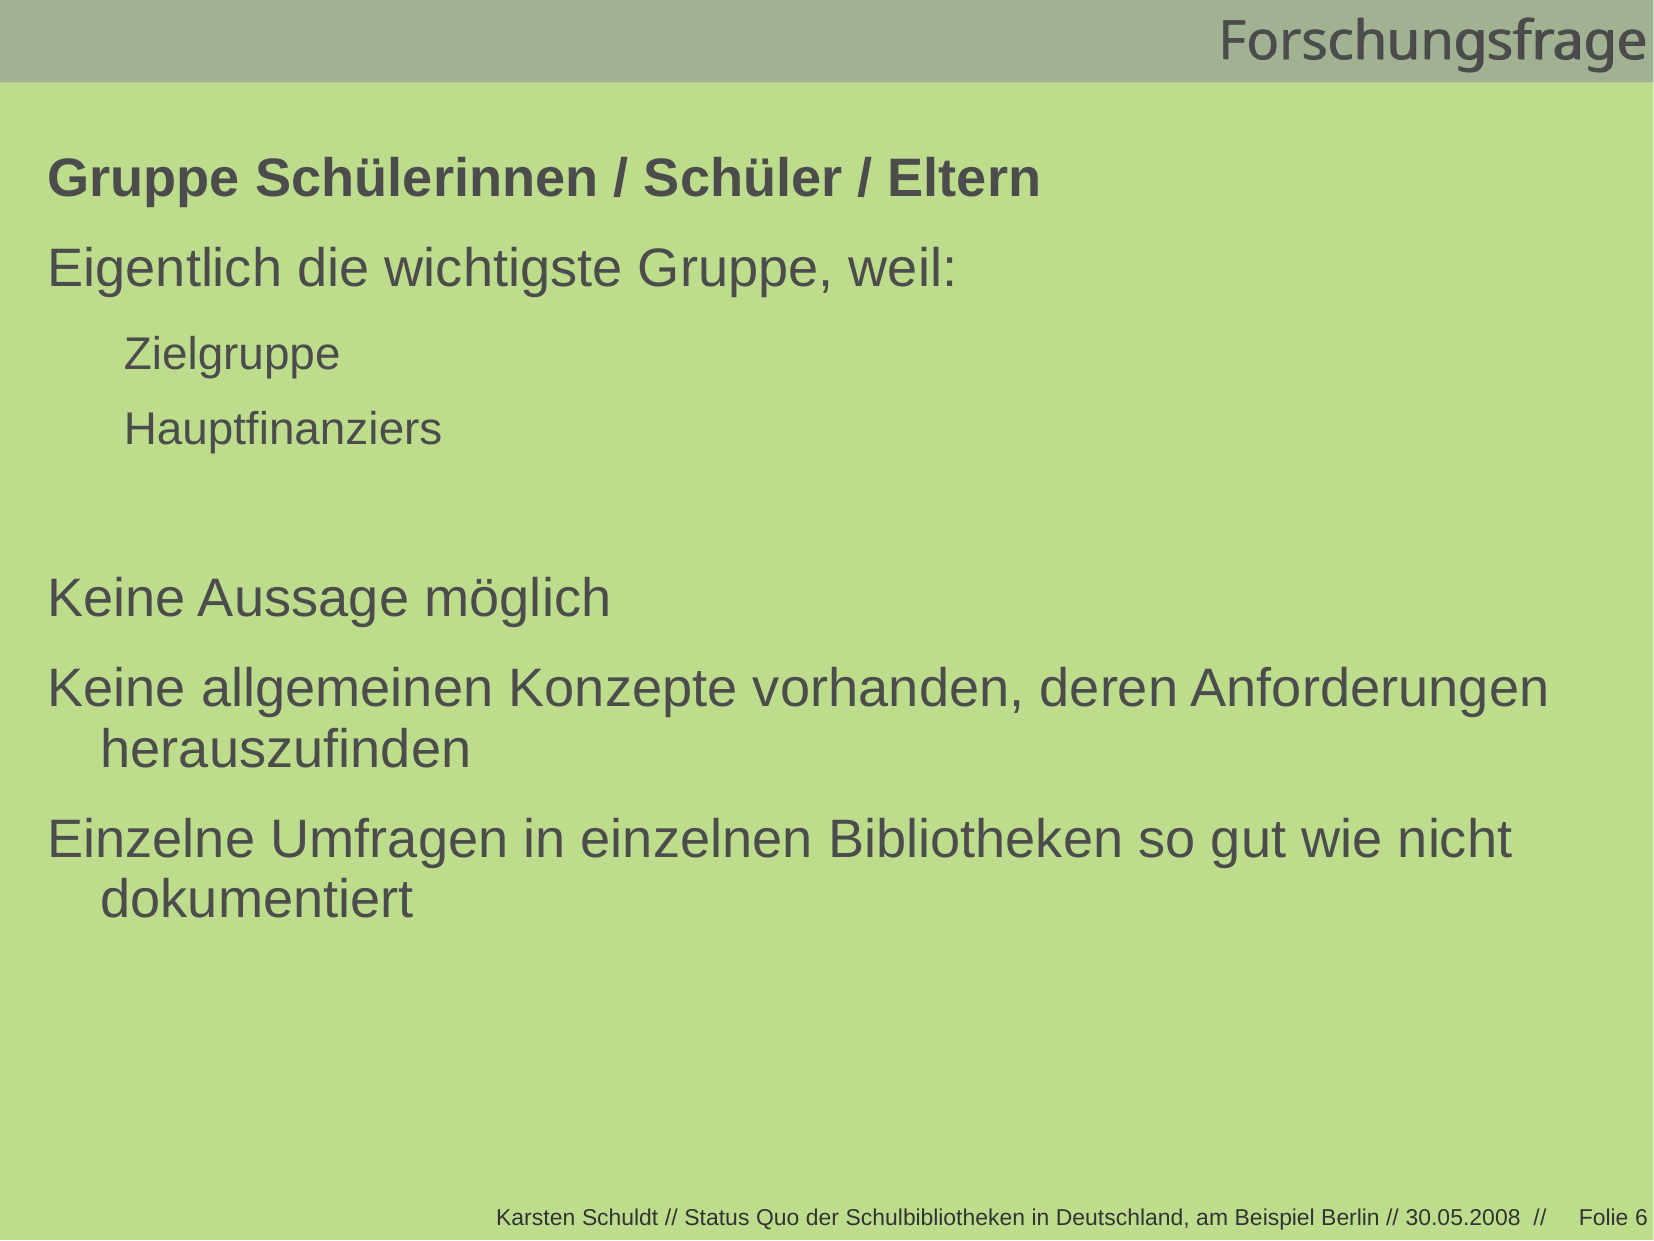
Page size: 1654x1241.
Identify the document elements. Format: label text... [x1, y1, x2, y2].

title Forschungsfrage [0, 0, 1654, 83]
list Gruppe Schülerinnen / Schüler / Eltern Eigentlich die wichtigste Gruppe, weil: Zielgruppe Hauptfinanziers Keine Aussage möglich Keine allgemeinen Konzepte vorhanden, deren Anforderungen herauszufinden Einzelne Umfragen in einzelnen Bibliotheken so gut wie nicht dokumentiert [29, 147, 1625, 1034]
